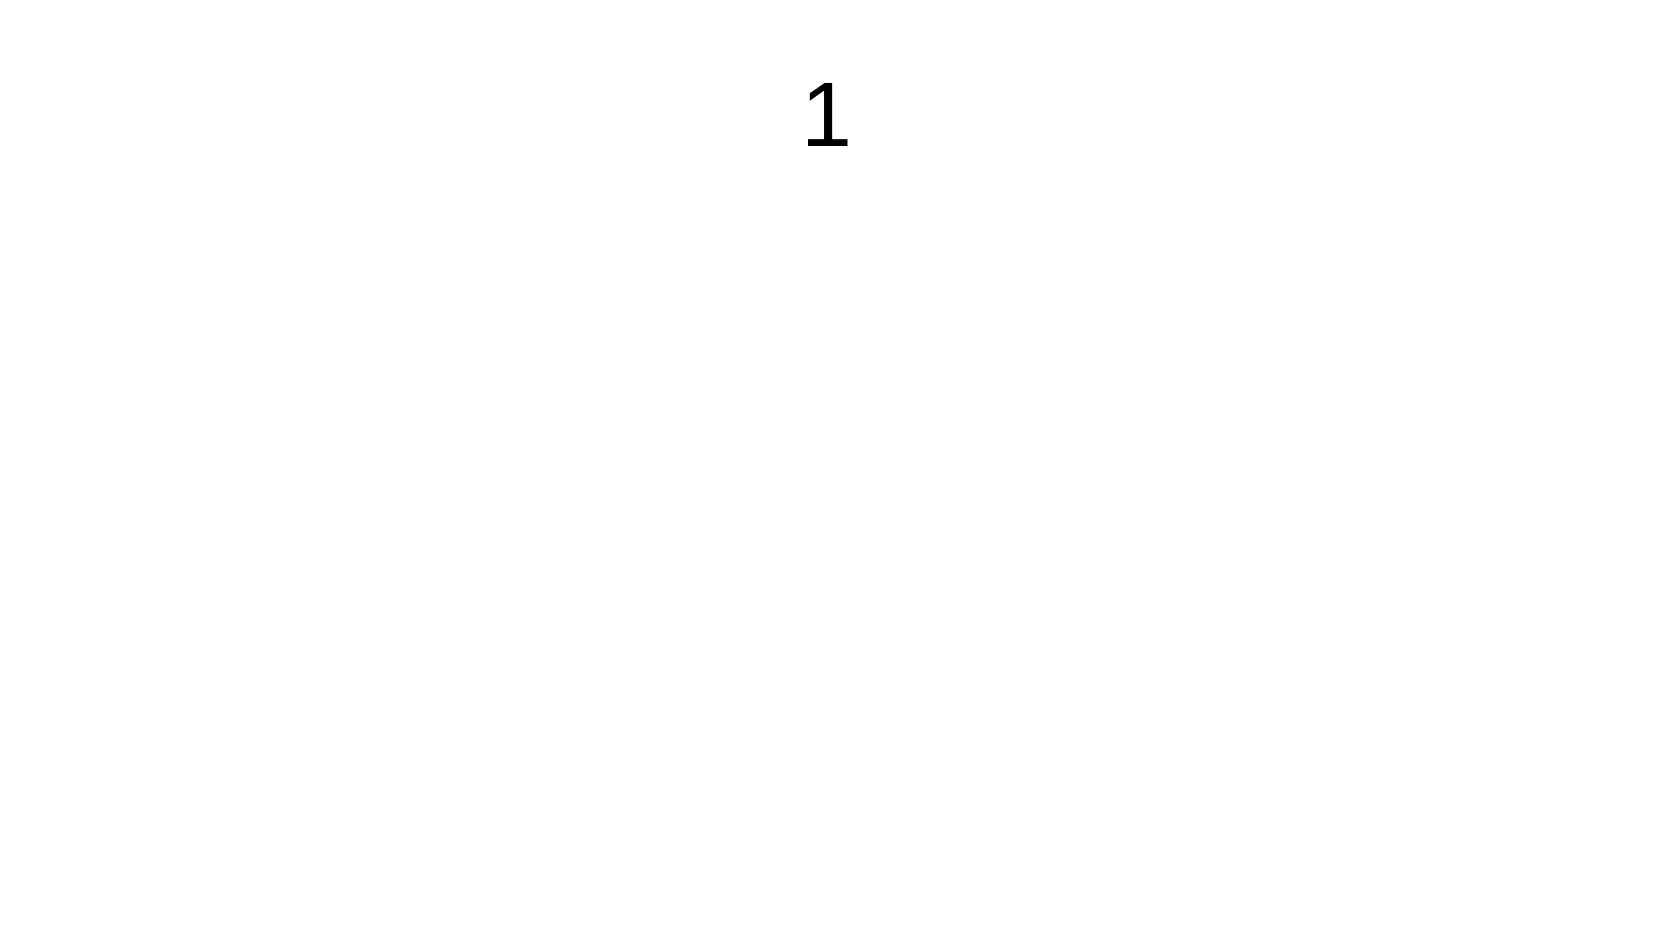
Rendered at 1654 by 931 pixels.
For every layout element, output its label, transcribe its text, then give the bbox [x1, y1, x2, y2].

title 1 [82, 37, 1571, 193]
